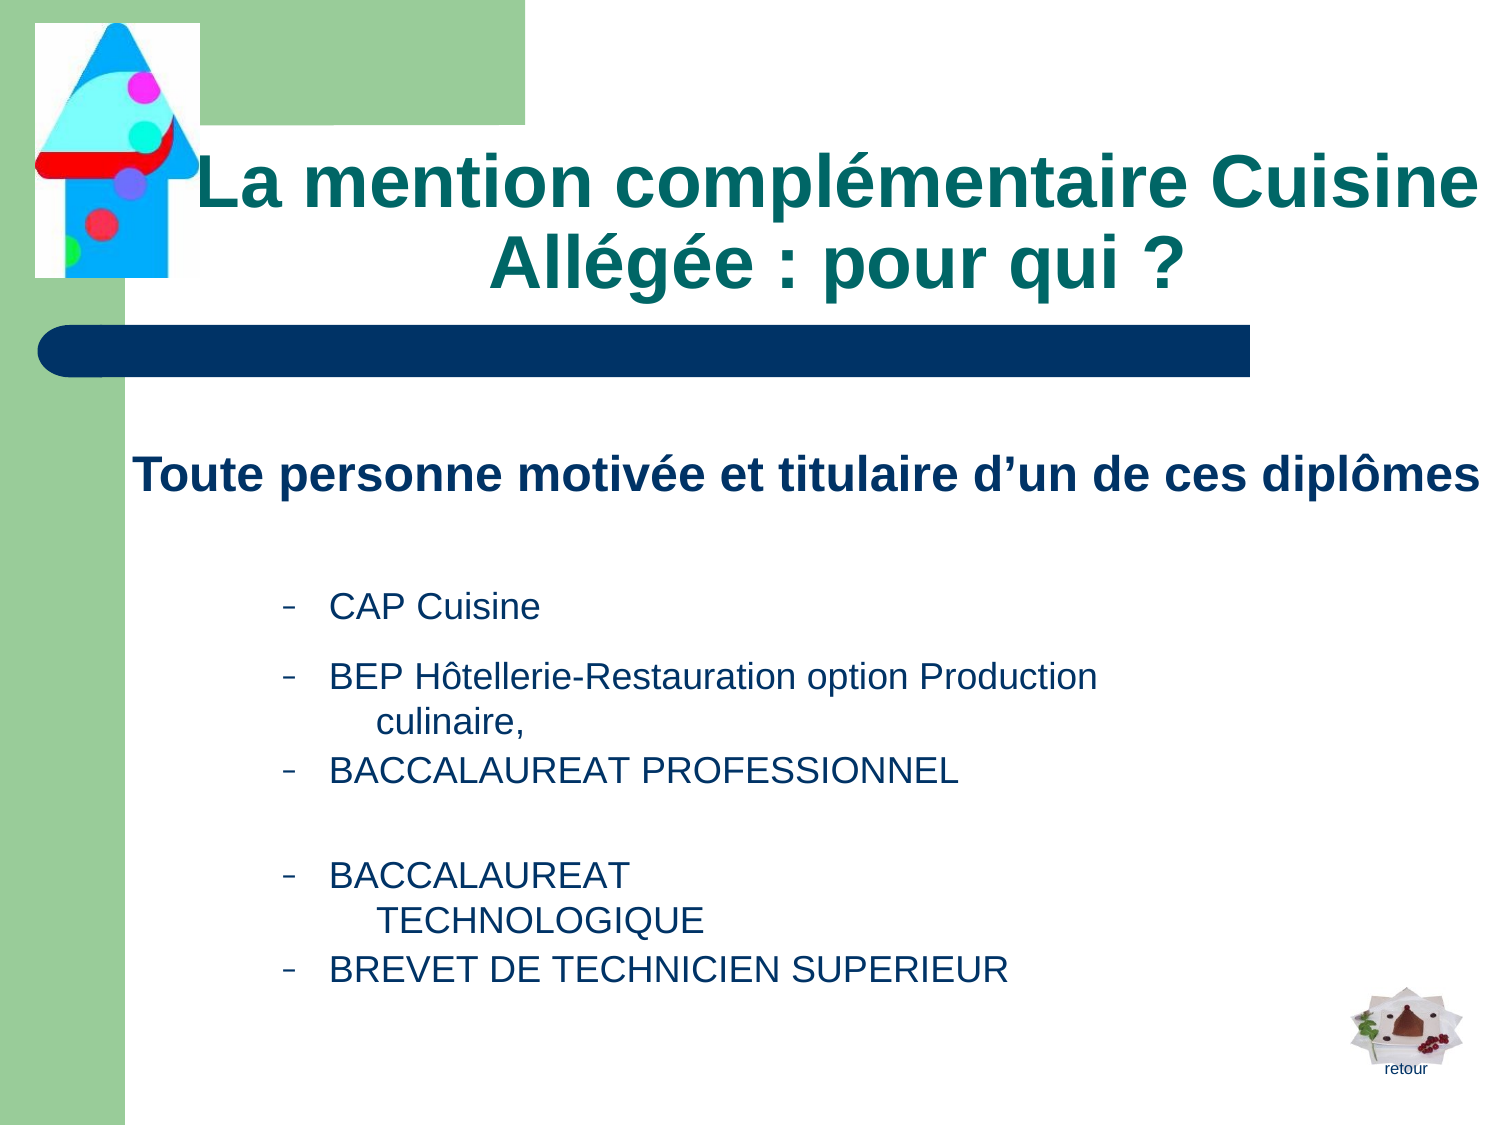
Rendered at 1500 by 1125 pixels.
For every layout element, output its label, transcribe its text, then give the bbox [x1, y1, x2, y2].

text_box BACCALAUREAT TECHNOLOGIQUE [117, 844, 984, 937]
text_box CAP Cuisine [117, 574, 607, 634]
text_box retour [1350, 1050, 1463, 1086]
text_box BEP Hôtellerie-Restauration option Production culinaire, [117, 644, 1266, 750]
text_box Toute personne motivée et titulaire d’un de ces diplômes [117, 434, 1500, 509]
text_box BACCALAUREAT PROFESSIONNEL [117, 738, 1066, 798]
picture [1350, 987, 1463, 1050]
text_box BREVET DE TECHNICIEN SUPERIEUR [117, 937, 1043, 998]
picture [84, 208, 119, 242]
title La mention complémentaire Cuisine Allégée : pour qui ? [175, 125, 1500, 313]
picture [35, 23, 200, 278]
